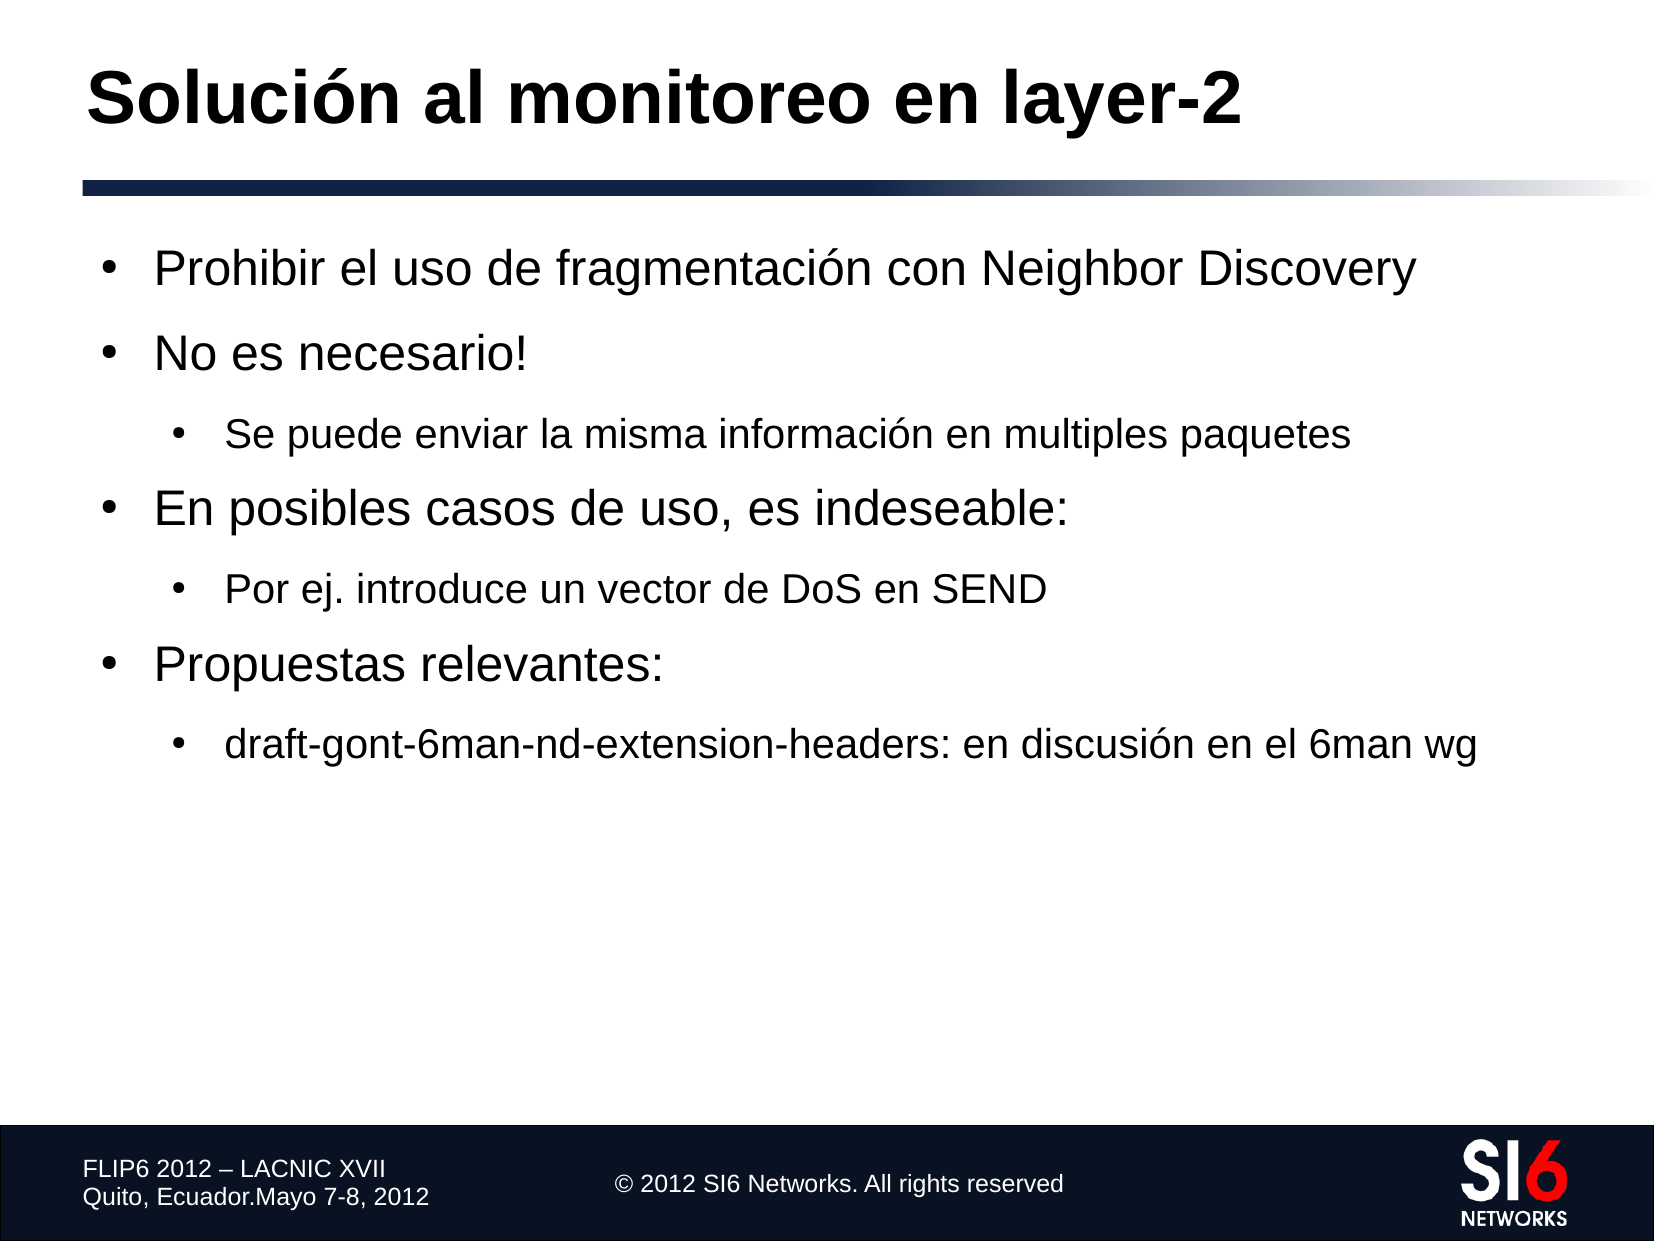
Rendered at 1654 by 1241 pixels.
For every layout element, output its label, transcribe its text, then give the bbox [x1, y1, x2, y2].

picture [1461, 1139, 1567, 1226]
list Prohibir el uso de fragmentación con Neighbor Discovery No es necesario! Se puede enviar la misma información en multiples paquetes En posibles casos de uso, es indeseable: Por ej. introduce un vector de DoS en SEND Propuestas relevantes: draft-gont-6man-nd-extension-headers: en discusión en el 6man wg [82, 240, 1571, 1059]
title Solución al monitoreo en layer-2 [86, 30, 1576, 166]
